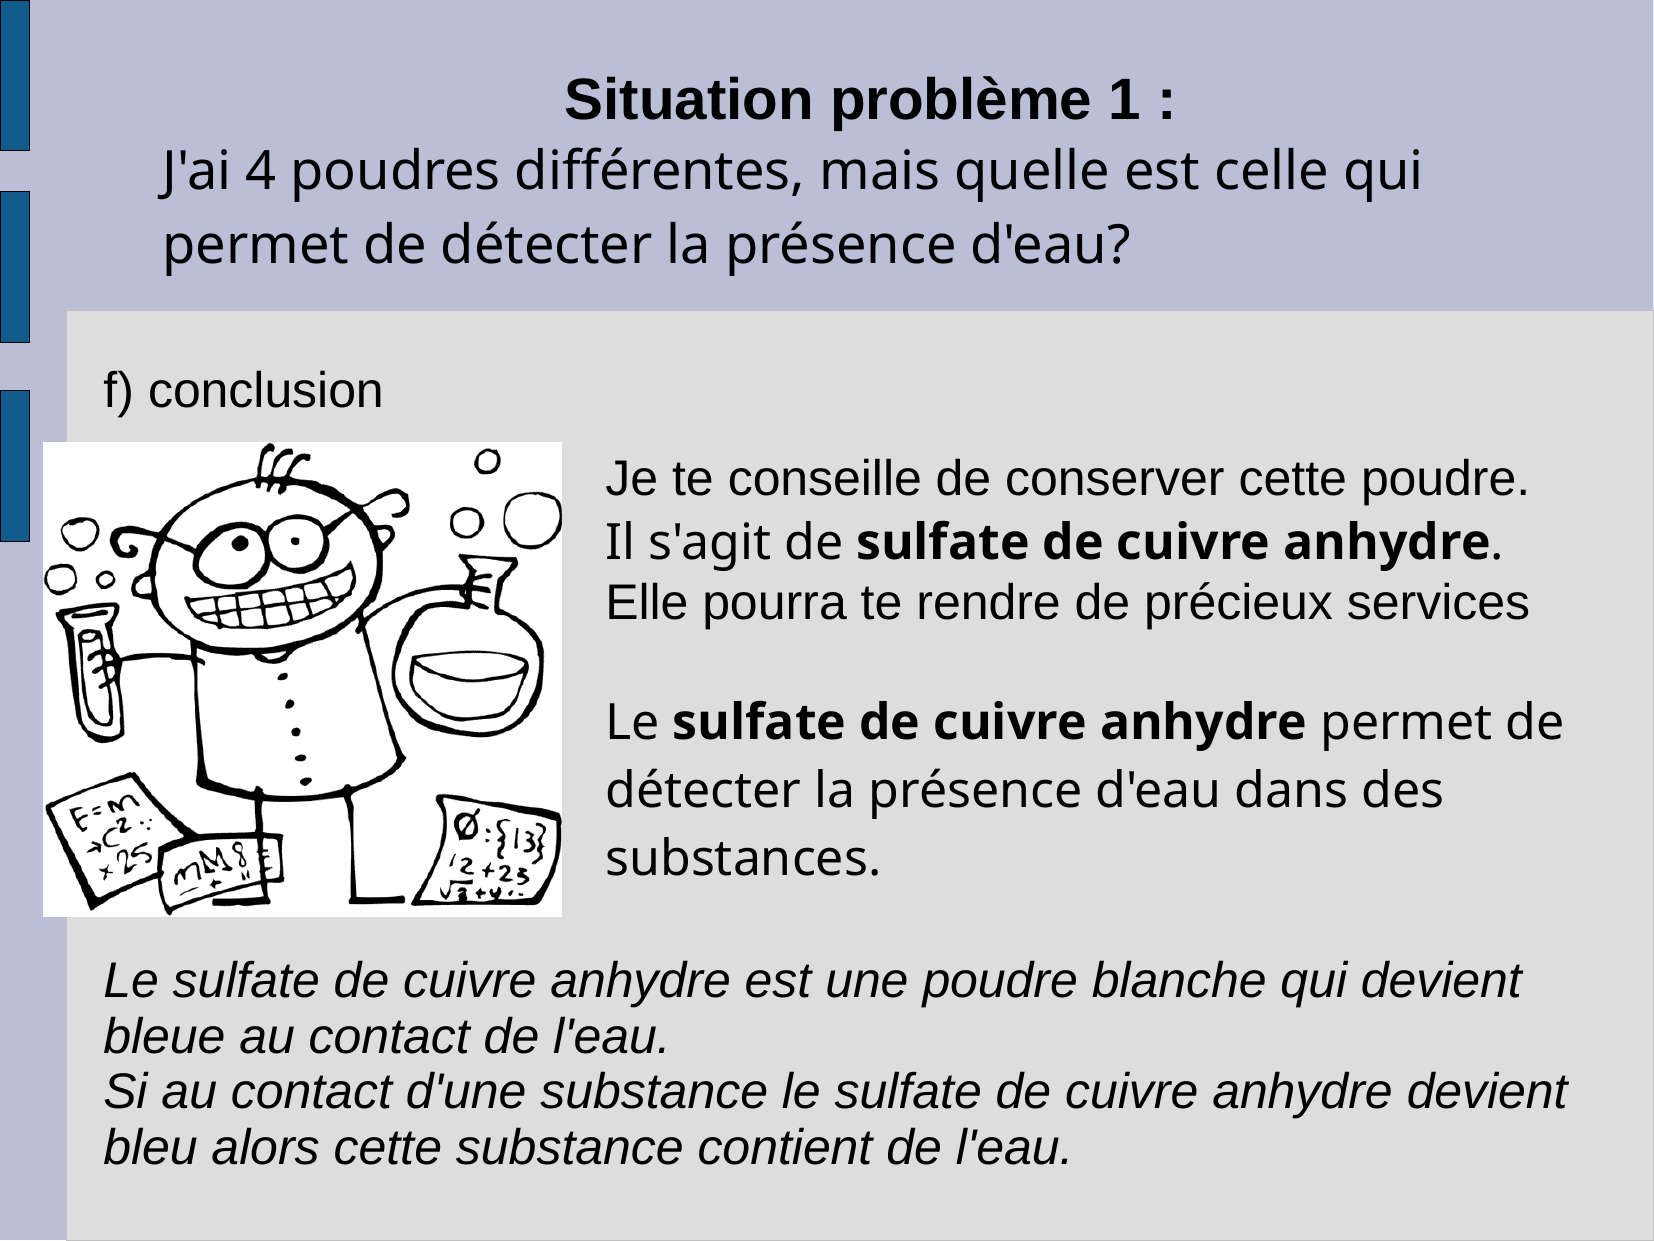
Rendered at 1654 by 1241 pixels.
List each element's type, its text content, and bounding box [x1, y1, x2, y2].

text_box f) conclusion [88, 354, 1595, 510]
text_box Situation problème 1 : J'ai 4 poudres différentes, mais quelle est celle qui permet de détecter la présence d'eau? [147, 59, 1595, 292]
text_box Le sulfate de cuivre anhydre est une poudre blanche qui devient bleue au contact de l'eau. Si au contact d'une substance le sulfate de cuivre anhydre devient bleu alors cette substance contient de l'eau. [88, 944, 1625, 1182]
text_box Je te conseille de conserver cette poudre. Il s'agit de sulfate de cuivre anhydre. Elle pourra te rendre de précieux services Le sulfate de cuivre anhydre permet de détecter la présence d'eau dans des substances. [590, 442, 1595, 944]
picture [43, 442, 562, 917]
